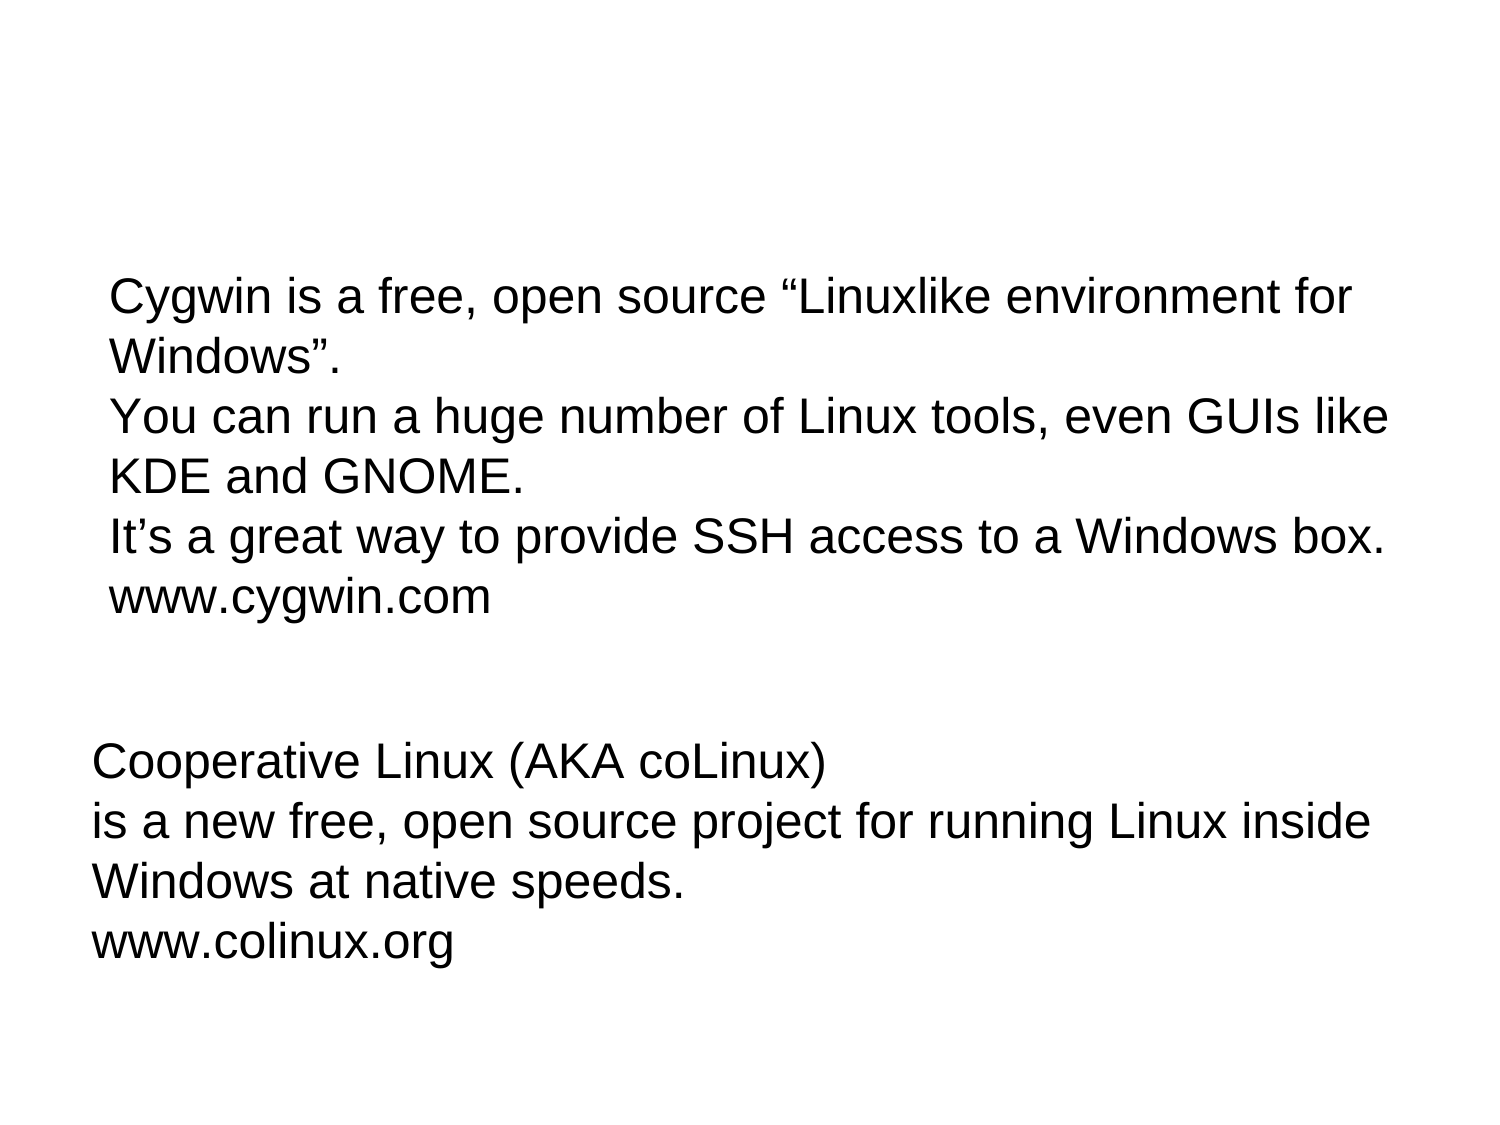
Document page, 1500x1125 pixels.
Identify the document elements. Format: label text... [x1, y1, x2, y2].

text_box Cygwin is a free, open source “Linuxlike environment for Windows”. You can run a huge number of Linux tools, even GUIs like KDE and GNOME. It’s a great way to provide SSH access to a Windows box. www.cygwin.com [94, 255, 1406, 631]
text_box Cooperative Linux (AKA coLinux) is a new free, open source project for running Linux inside Windows at native speeds. www.colinux.org [76, 720, 1424, 1068]
